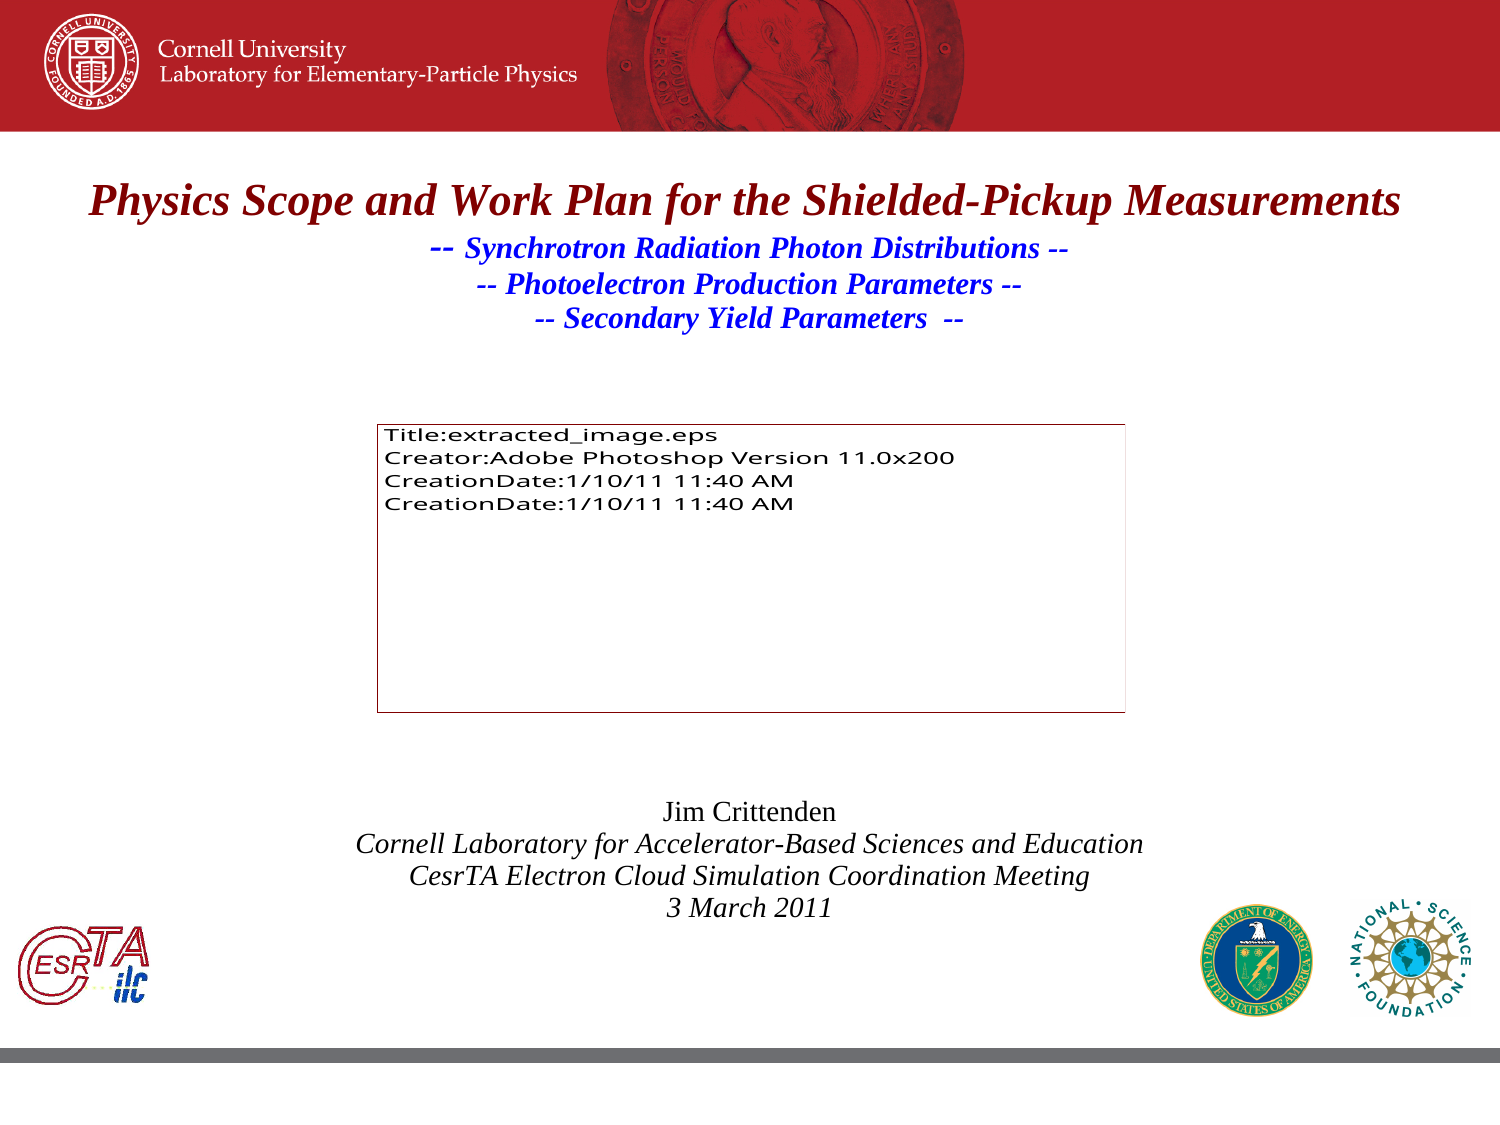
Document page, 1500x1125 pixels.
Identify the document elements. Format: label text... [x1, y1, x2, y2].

picture [375, 423, 1126, 713]
picture [1200, 904, 1313, 1017]
picture [0, 0, 1500, 132]
picture [8, 899, 151, 1036]
subtitle Jim Crittenden Cornell Laboratory for Accelerator-Based Sciences and Education CesrTA Electron Cloud Simulation Coordination Meeting 3 March 2011 [300, 787, 1201, 979]
title Physics Scope and Work Plan for the Shielded-Pickup Measurements -- Synchrotron Radiation Photon Distributions -- -- Photoelectron Production Parameters -- -- Secondary Yield Parameters -- [30, 135, 1471, 376]
picture [1350, 899, 1471, 1017]
